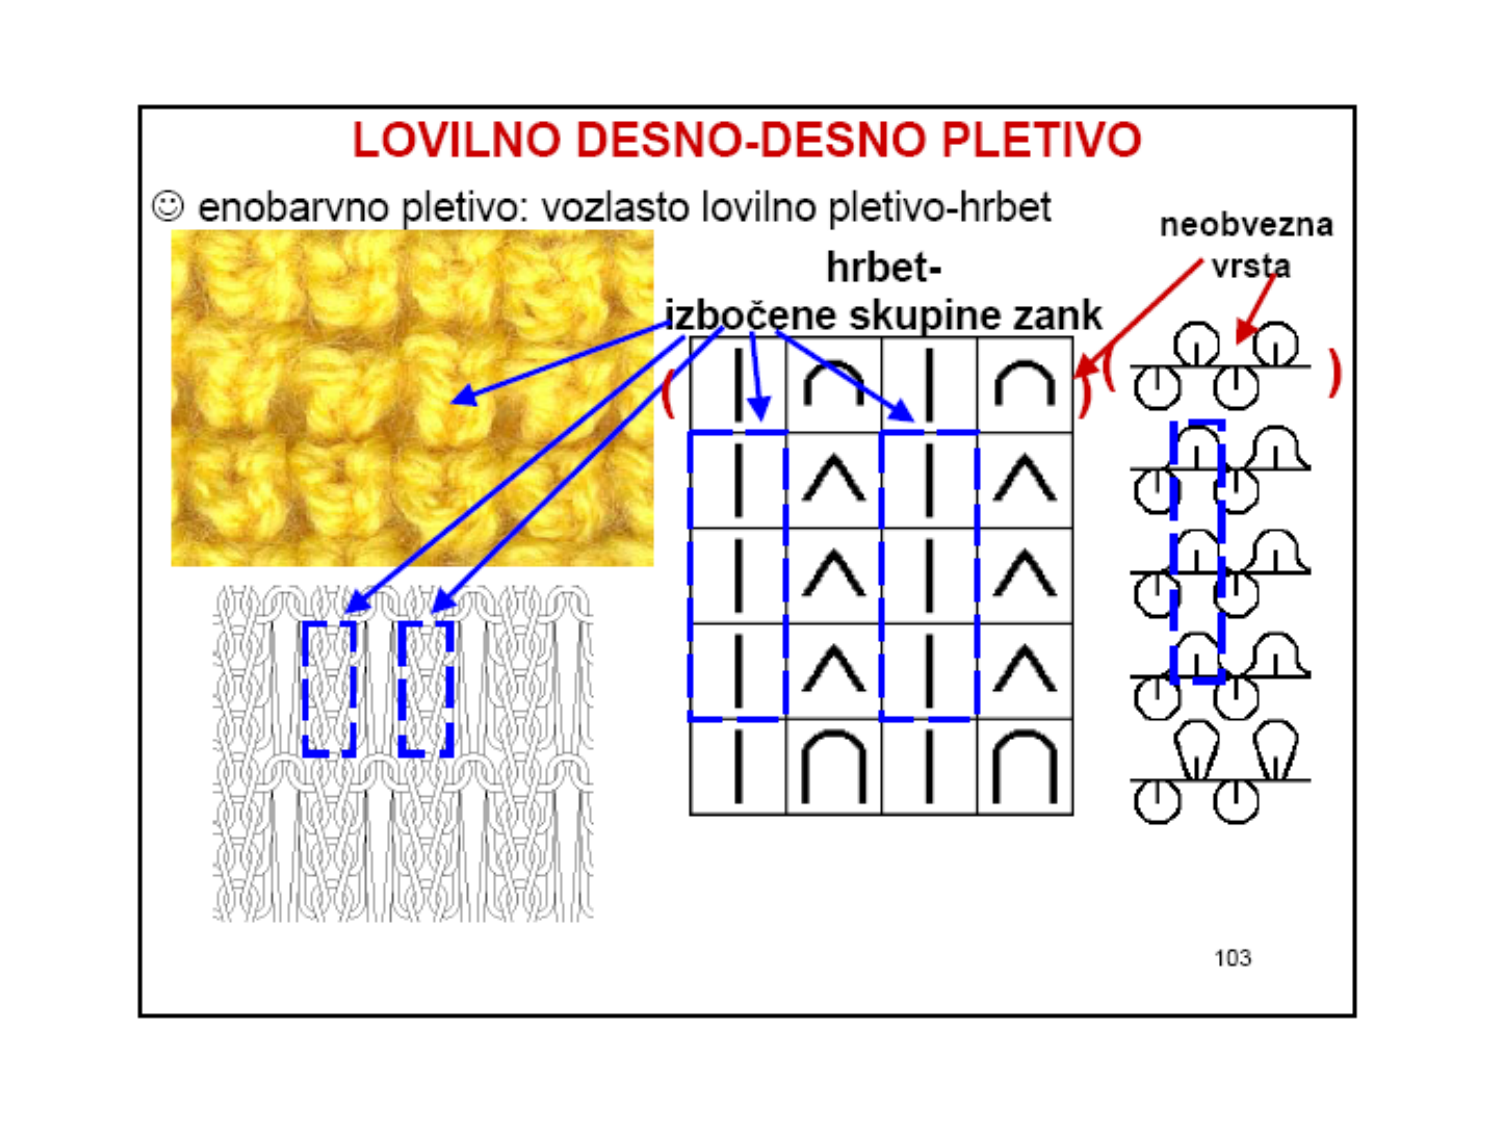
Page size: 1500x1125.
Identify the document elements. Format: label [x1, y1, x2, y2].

picture [126, 95, 1374, 1031]
